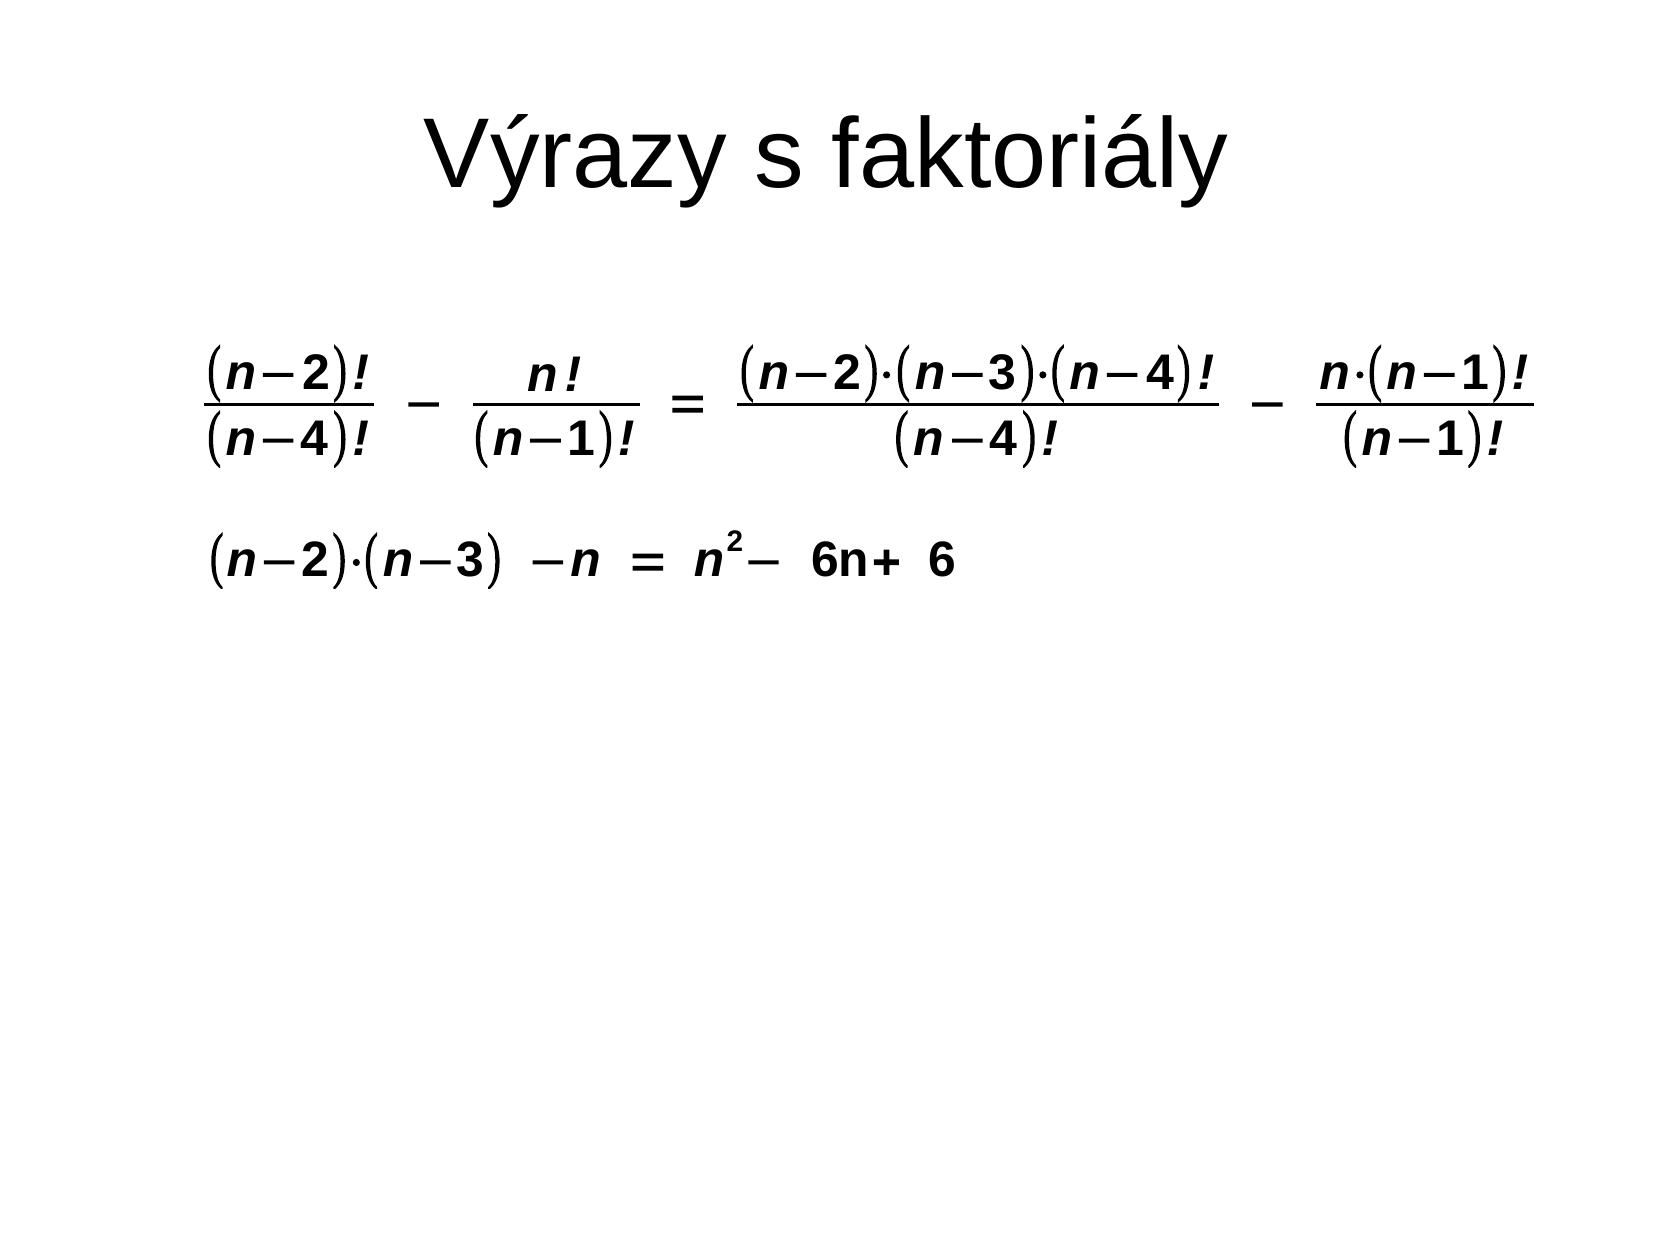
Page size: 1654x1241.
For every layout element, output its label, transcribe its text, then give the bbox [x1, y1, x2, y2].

title Výrazy s faktoriály [82, 49, 1571, 257]
chart [195, 342, 1542, 468]
chart [201, 523, 963, 589]
